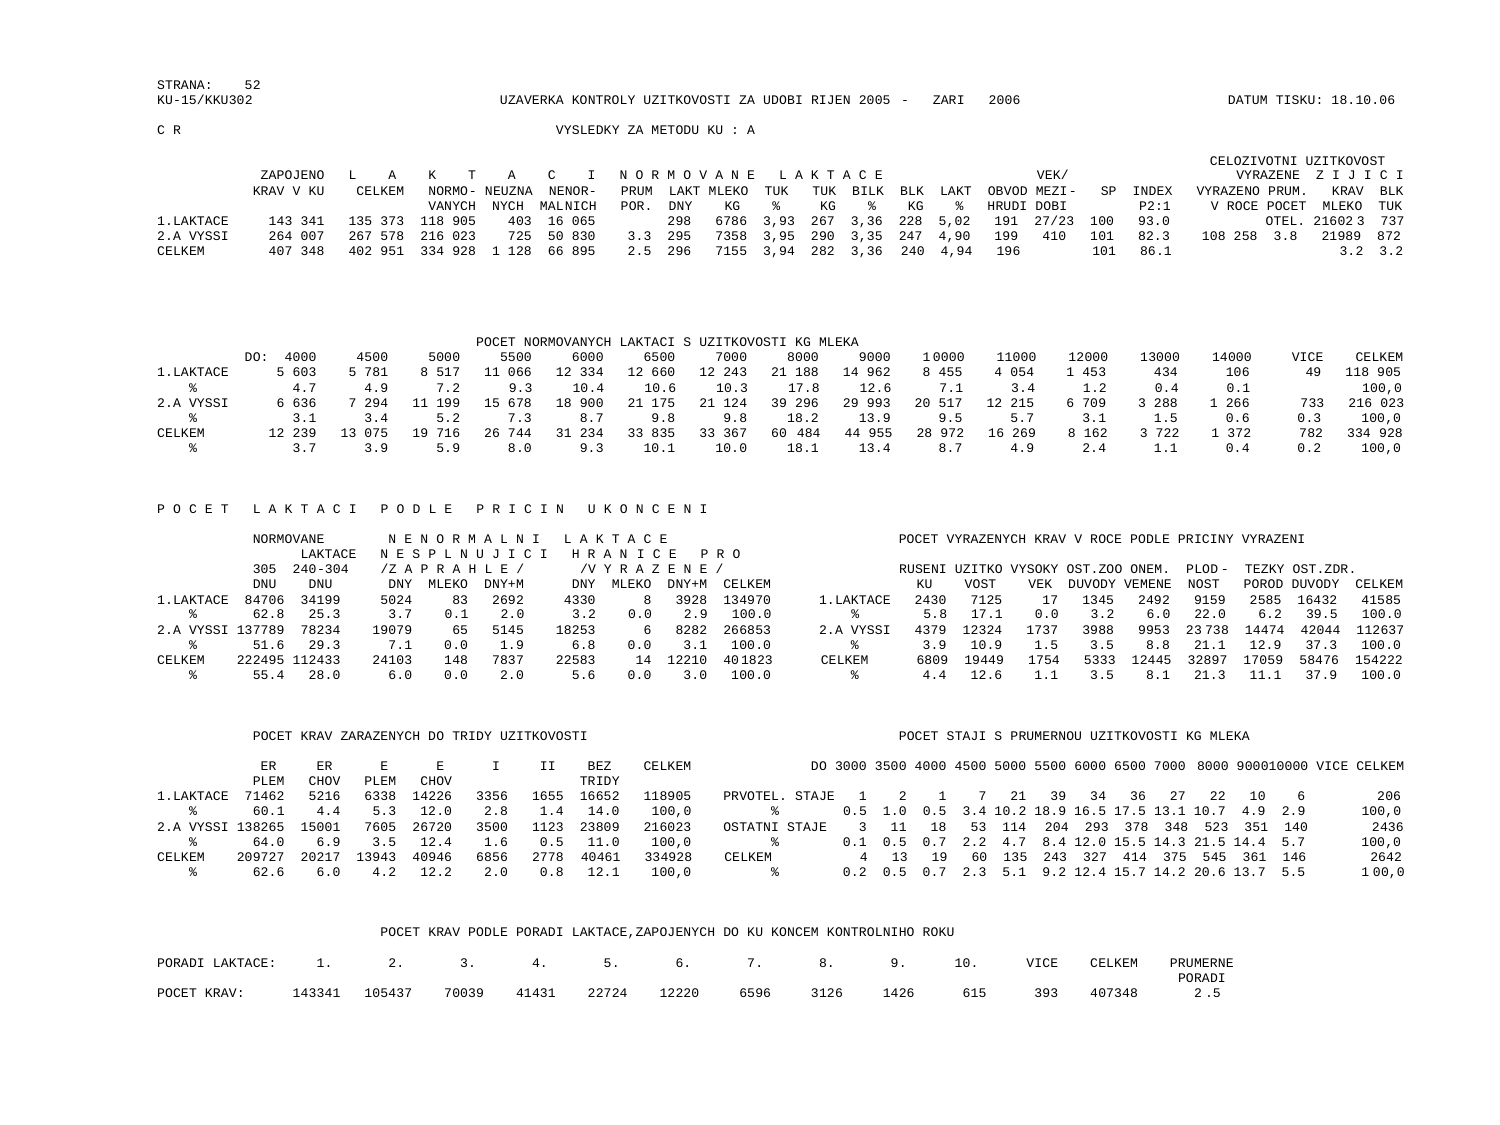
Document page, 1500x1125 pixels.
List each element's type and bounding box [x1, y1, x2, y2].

picture [157, 78, 1500, 1000]
